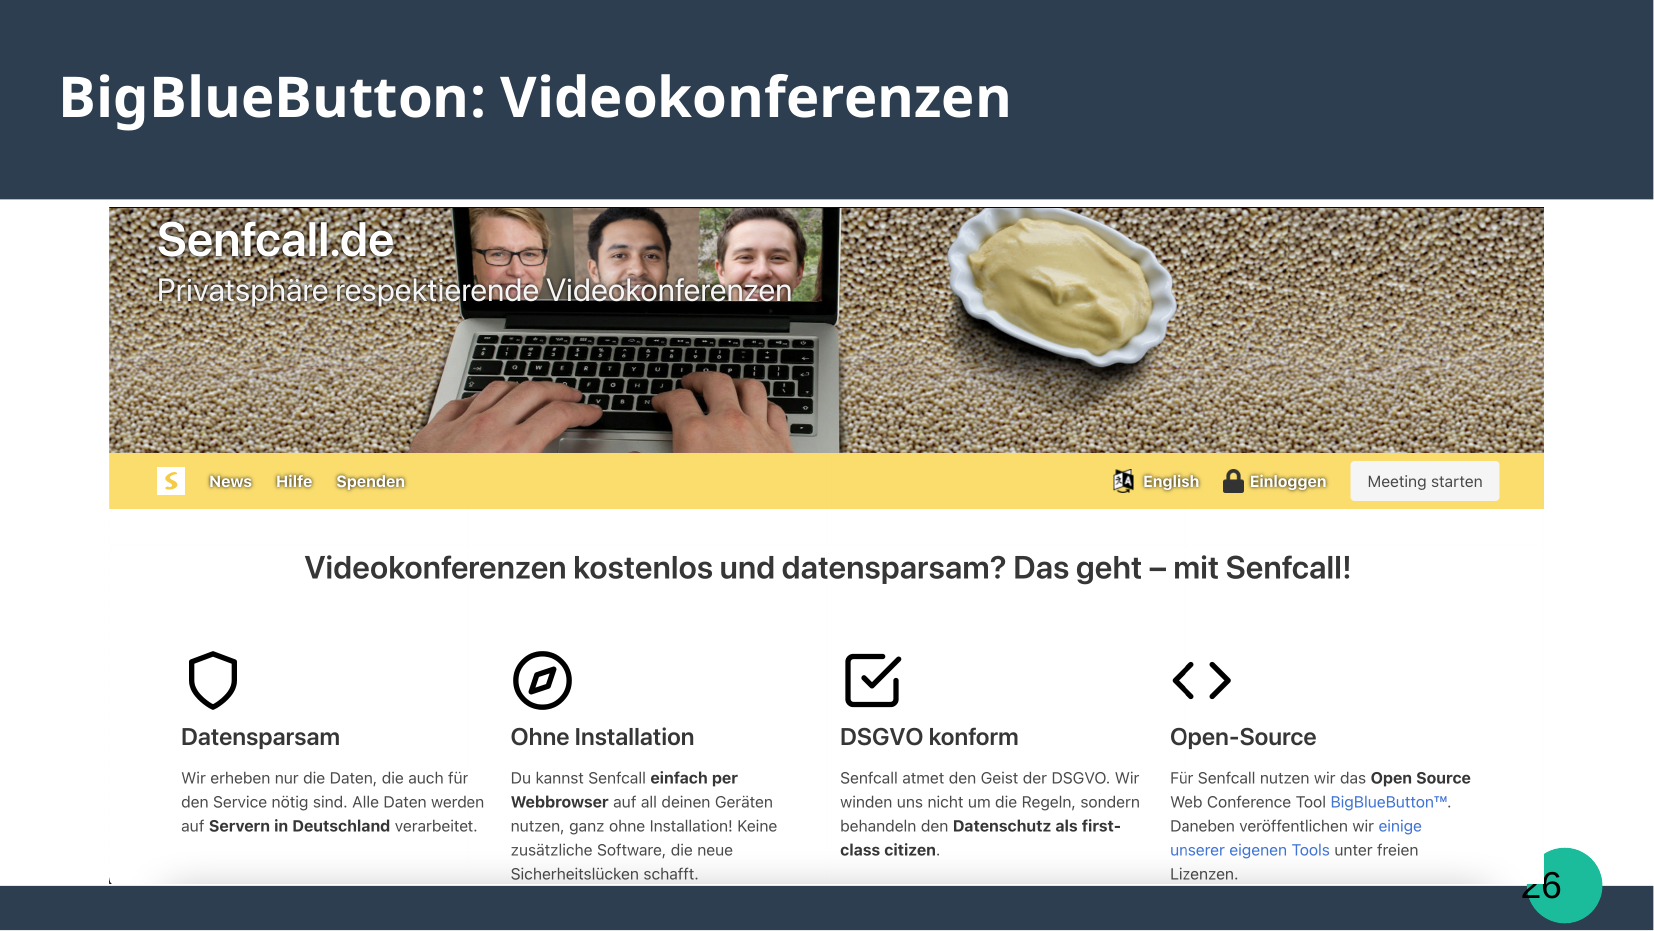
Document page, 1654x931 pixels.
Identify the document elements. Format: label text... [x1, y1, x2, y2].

title BigBlueButton: Videokonferenzen [59, 37, 1595, 155]
picture [109, 207, 1544, 885]
